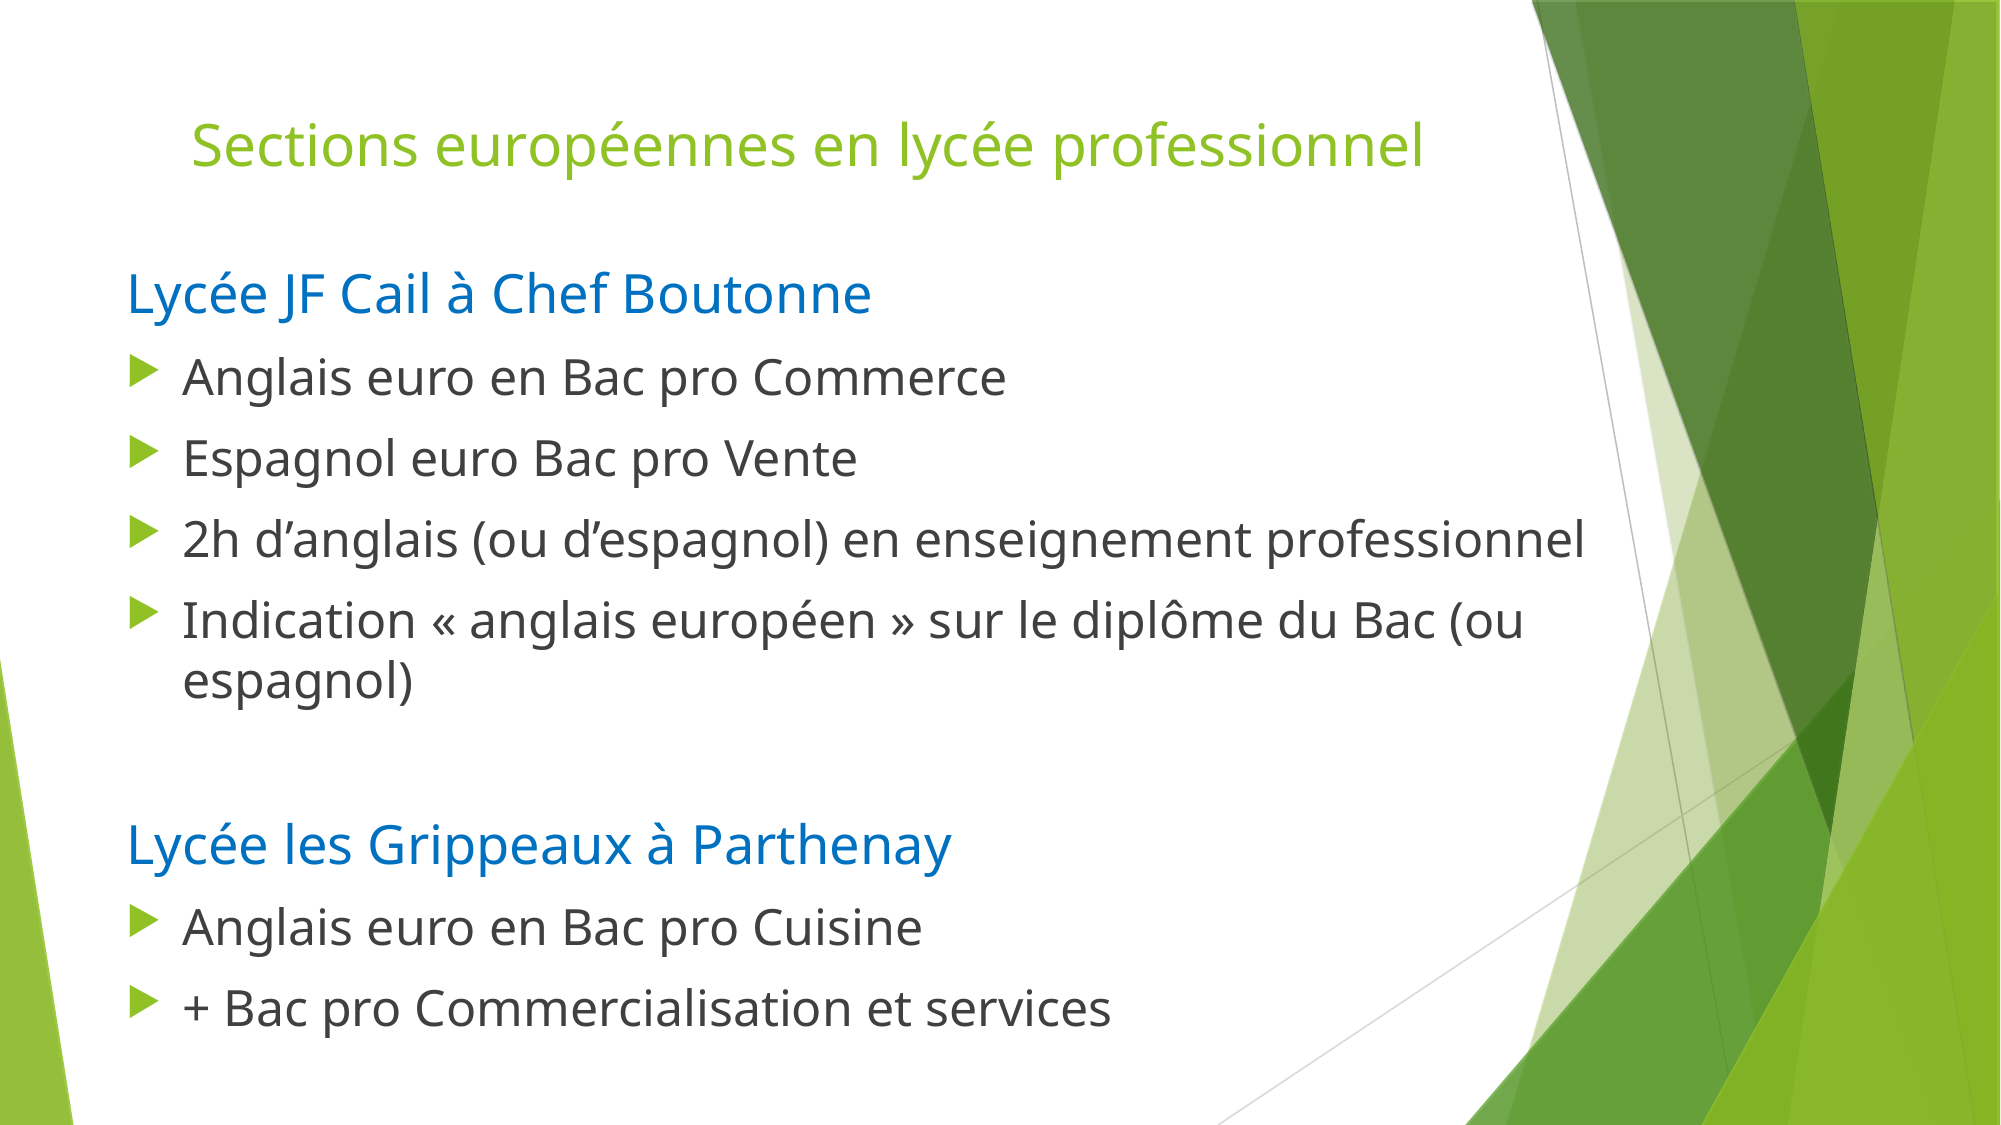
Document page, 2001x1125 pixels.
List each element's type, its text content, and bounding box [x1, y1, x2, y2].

list Lycée JF Cail à Chef Boutonne Anglais euro en Bac pro Commerce Espagnol euro Bac pro Vente 2h d’anglais (ou d’espagnol) en enseignement professionnel Indication « anglais européen » sur le diplôme du Bac (ou espagnol) Lycée les Grippeaux à Parthenay Anglais euro en Bac pro Cuisine + Bac pro Commercialisation et services [111, 252, 1744, 1057]
title Sections européennes en lycée professionnel [70, 99, 1548, 225]
